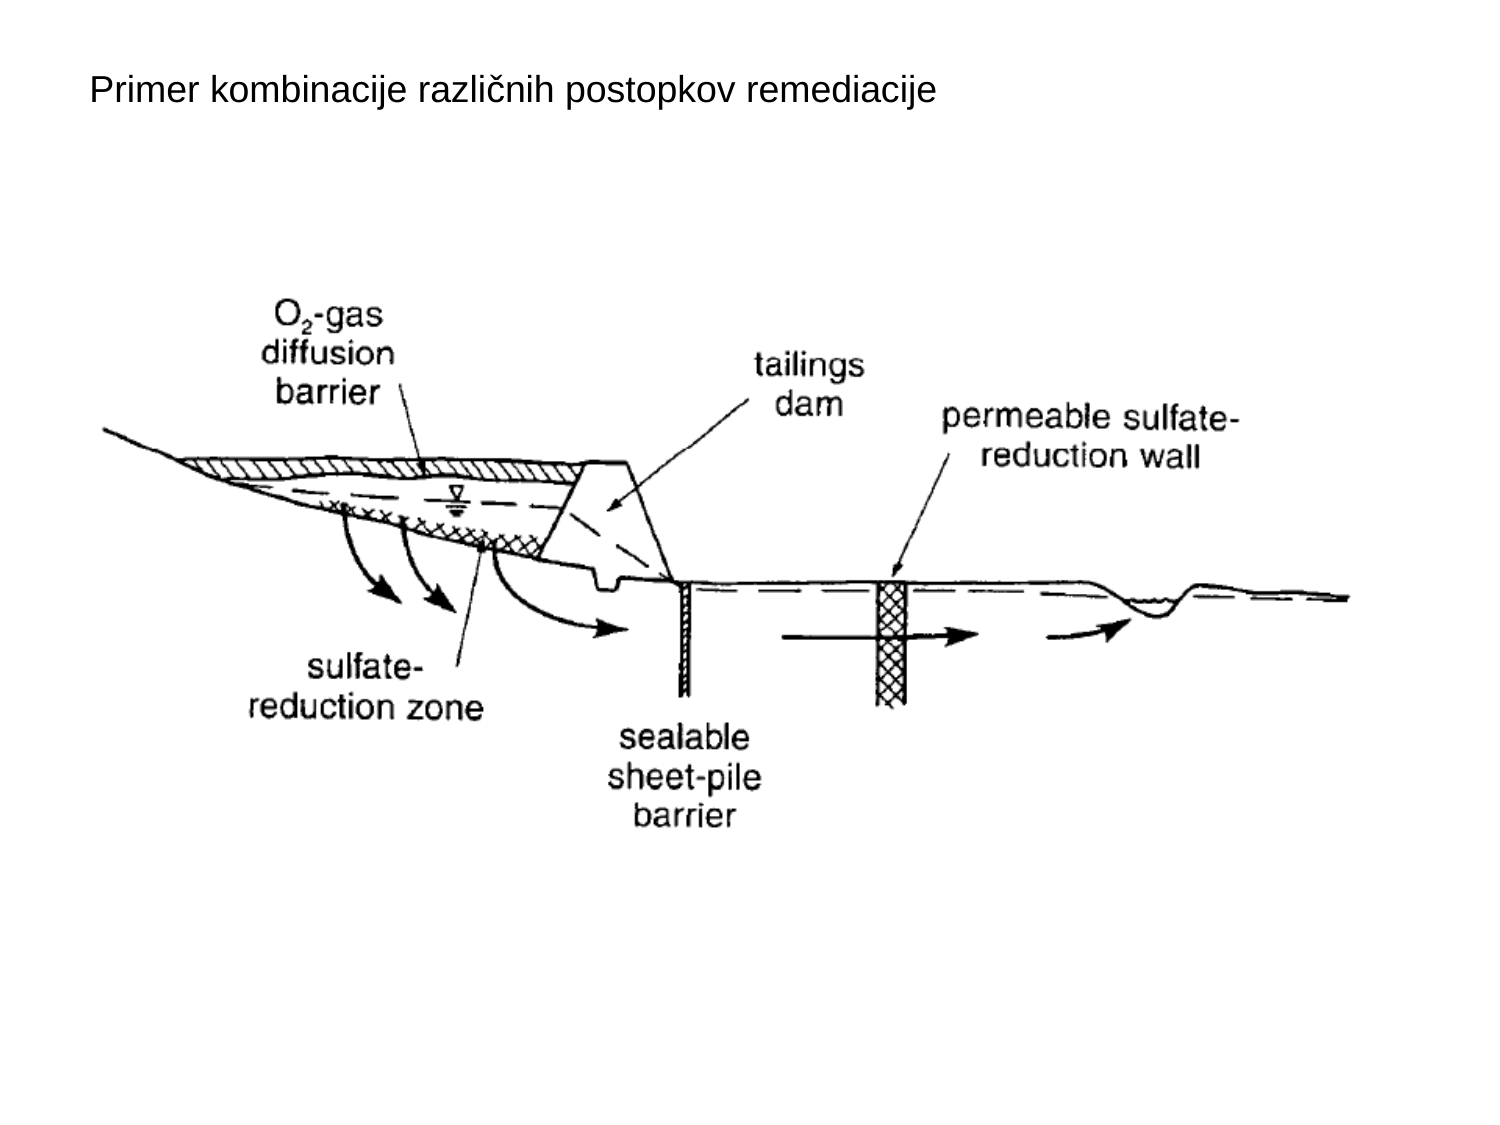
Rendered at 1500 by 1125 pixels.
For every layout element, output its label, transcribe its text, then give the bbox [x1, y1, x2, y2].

text_box Primer kombinacije različnih postopkov remediacije [74, 57, 953, 119]
picture [46, 277, 1454, 848]
